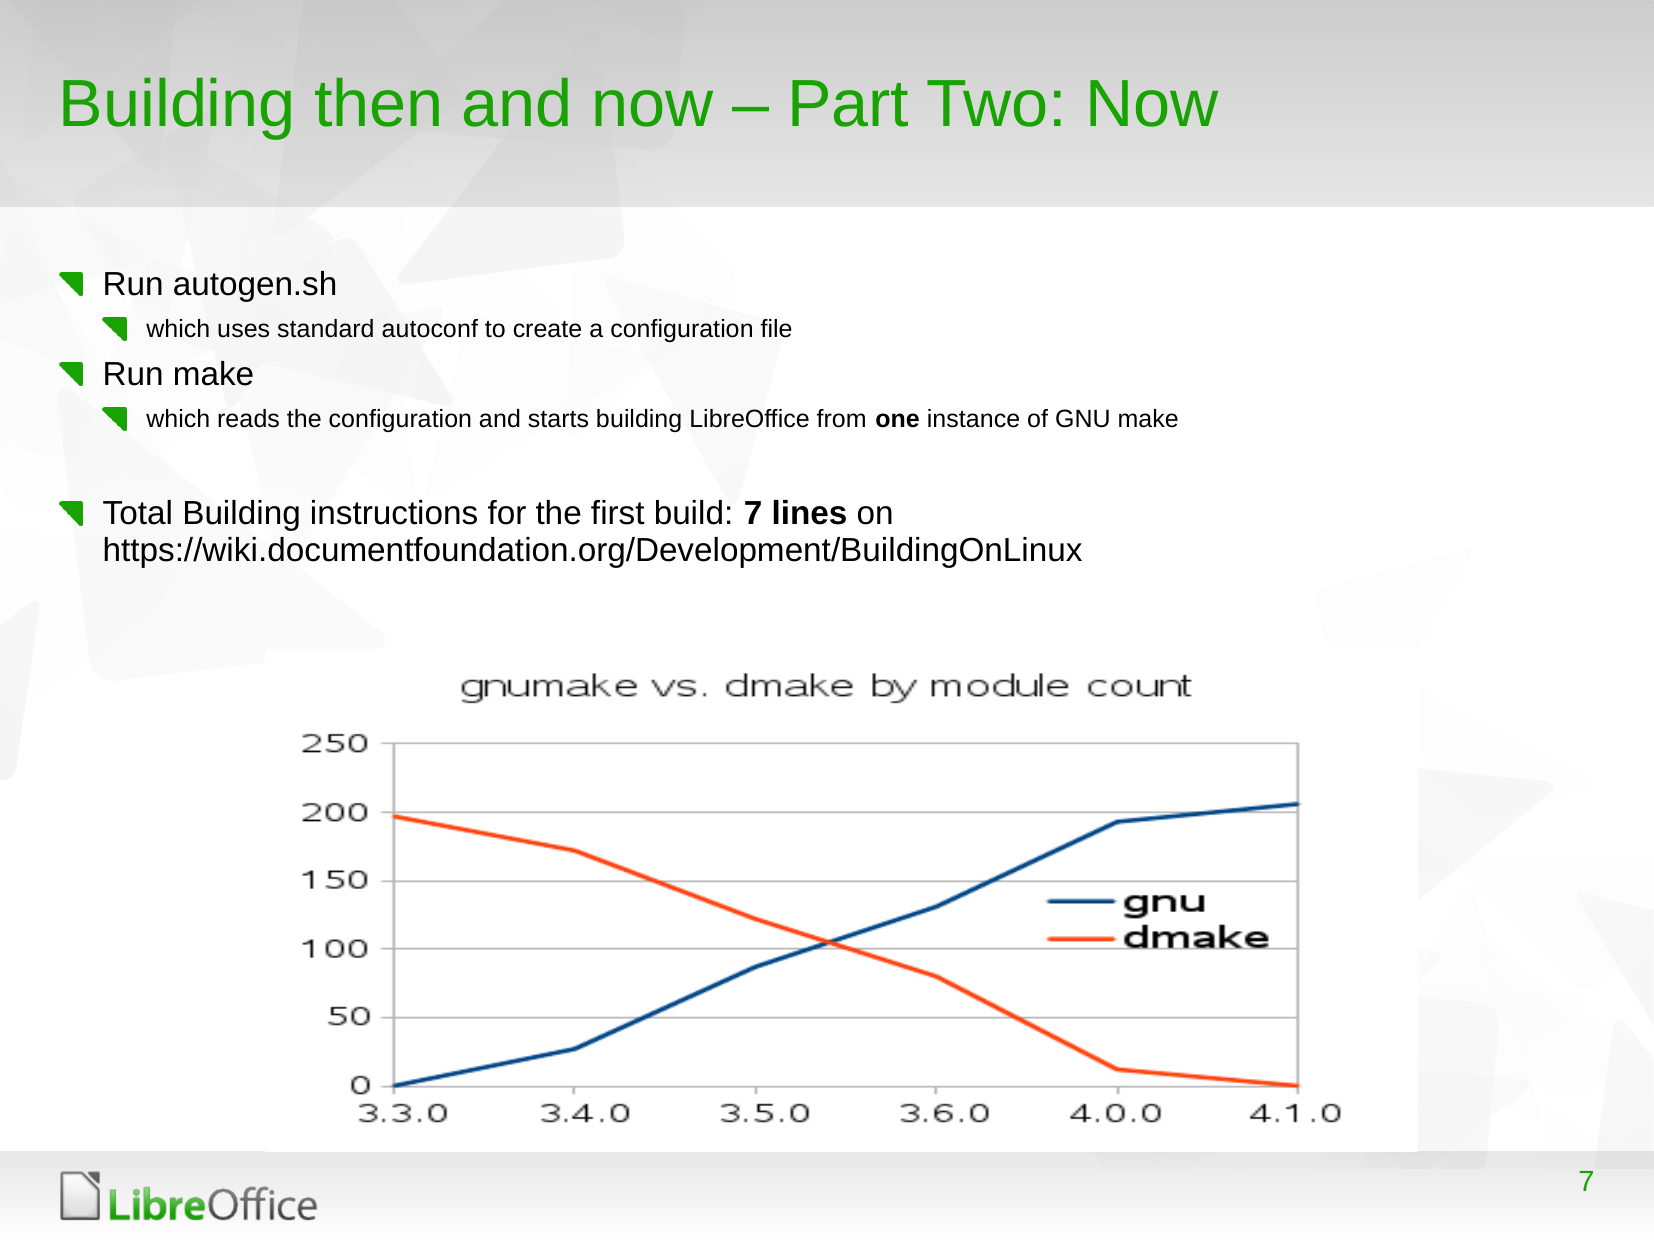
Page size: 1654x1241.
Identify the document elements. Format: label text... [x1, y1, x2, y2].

picture [41, 548, 1654, 1240]
list Run autogen.sh which uses standard autoconf to create a configuration file Run make which reads the configuration and starts building LibreOffice from one instance of GNU make Total Building instructions for the first build: 7 lines on https://wiki.documentfoundation.org/Development/BuildingOnLinux [59, 265, 1595, 1085]
title Building then and now – Part Two: Now [59, 29, 1595, 178]
picture [0, 0, 783, 931]
